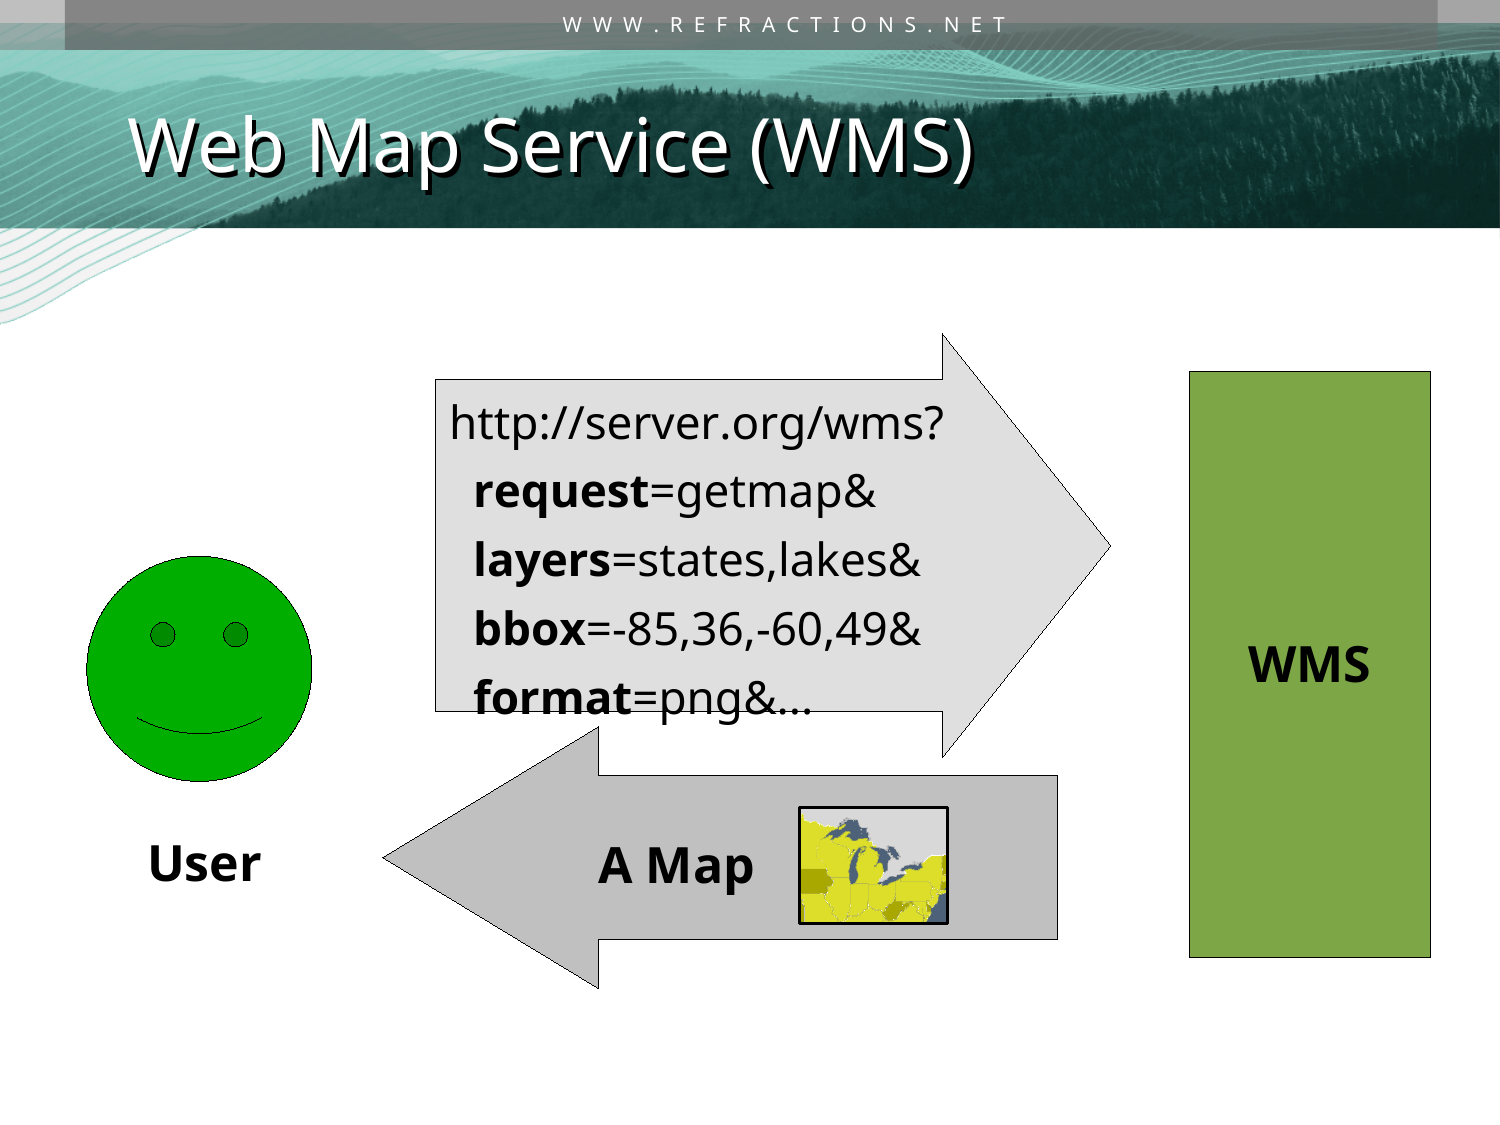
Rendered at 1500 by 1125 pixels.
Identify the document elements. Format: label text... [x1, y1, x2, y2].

text_box [435, 333, 985, 386]
text_box [86, 556, 312, 782]
text_box [382, 775, 1058, 989]
text_box [1038, 453, 1111, 638]
text_box User [132, 825, 268, 903]
text_box A Map [583, 827, 778, 905]
picture [0, 50, 1500, 325]
title Web Map Service (WMS) [112, 62, 1388, 226]
picture [800, 809, 946, 922]
text_box http://server.org/wms? request=getmap& layers=states,lakes& bbox=-85,36,-60,49& format=png&... [434, 386, 1038, 783]
text_box WMS [1189, 371, 1431, 958]
